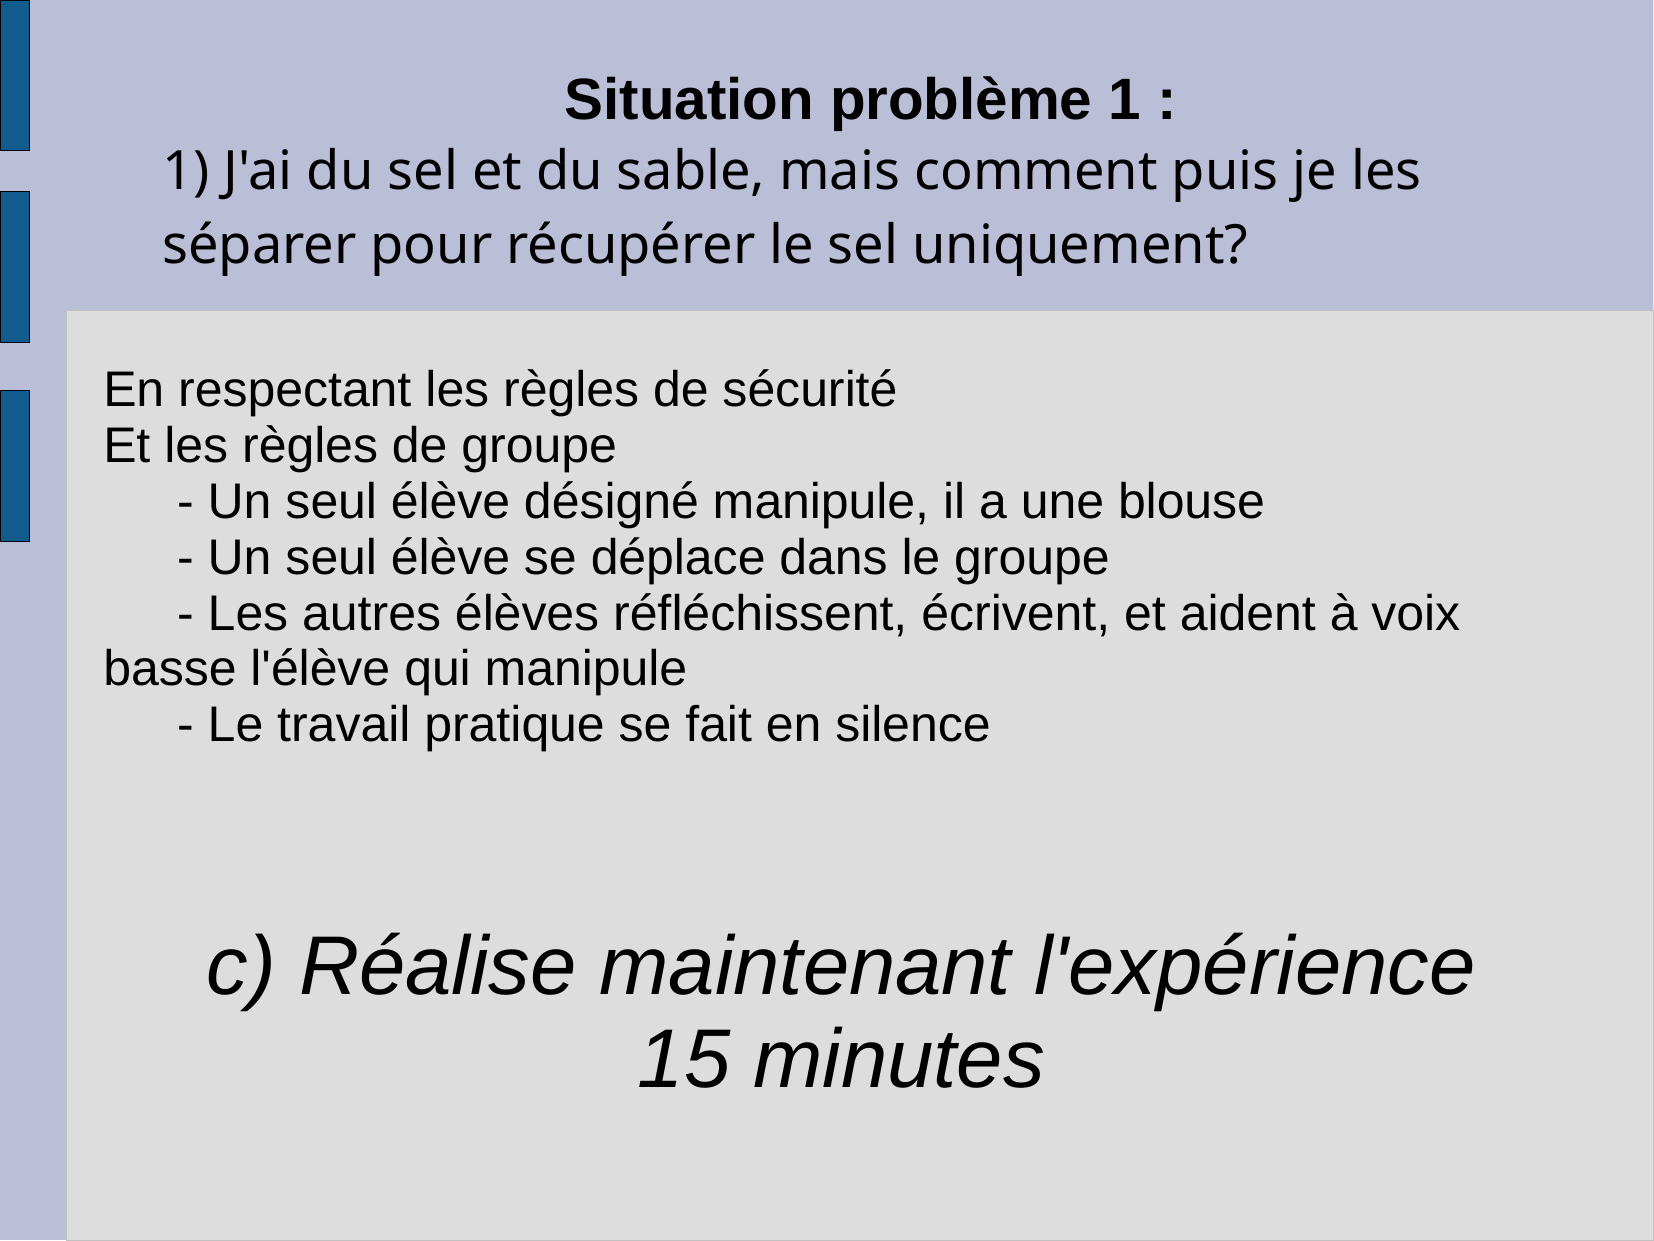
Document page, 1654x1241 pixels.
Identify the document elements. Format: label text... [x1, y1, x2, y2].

text_box En respectant les règles de sécurité Et les règles de groupe - Un seul élève désigné manipule, il a une blouse - Un seul élève se déplace dans le groupe - Les autres élèves réfléchissent, écrivent, et aident à voix basse l'élève qui manipule - Le travail pratique se fait en silence c) Réalise maintenant l'expérience 15 minutes [88, 354, 1595, 1113]
text_box Situation problème 1 : 1) J'ai du sel et du sable, mais comment puis je les séparer pour récupérer le sel uniquement? [147, 59, 1595, 292]
